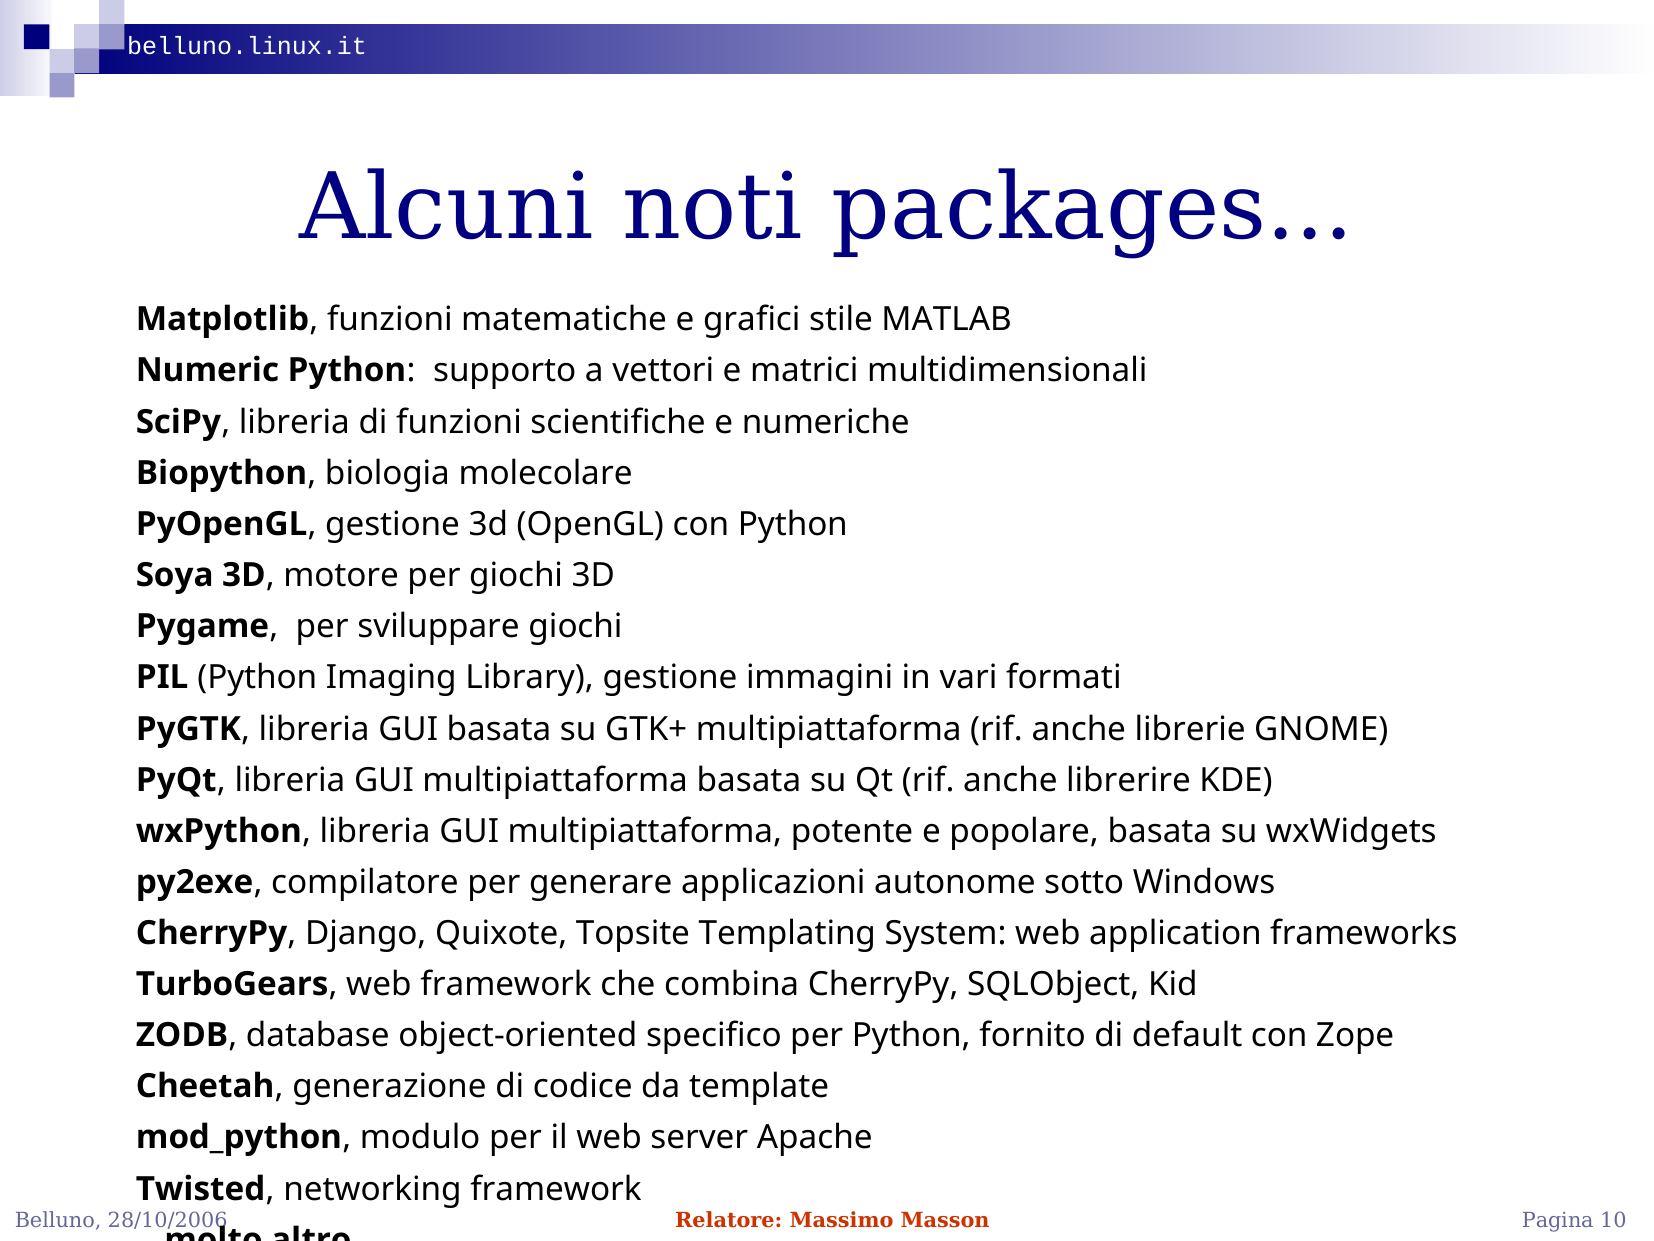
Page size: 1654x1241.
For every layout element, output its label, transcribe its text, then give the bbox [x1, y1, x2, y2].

list Matplotlib, funzioni matematiche e grafici stile MATLAB Numeric Python: supporto a vettori e matrici multidimensionali SciPy, libreria di funzioni scientifiche e numeriche Biopython, biologia molecolare PyOpenGL, gestione 3d (OpenGL) con Python Soya 3D, motore per giochi 3D Pygame, per sviluppare giochi PIL (Python Imaging Library), gestione immagini in vari formati PyGTK, libreria GUI basata su GTK+ multipiattaforma (rif. anche librerie GNOME) PyQt, libreria GUI multipiattaforma basata su Qt (rif. anche librerire KDE) wxPython, libreria GUI multipiattaforma, potente e popolare, basata su wxWidgets py2exe, compilatore per generare applicazioni autonome sotto Windows CherryPy, Django, Quixote, Topsite Templating System: web application frameworks TurboGears, web framework che combina CherryPy, SQLObject, Kid ZODB, database object-oriented specifico per Python, fornito di default con Zope Cheetah, generazione di codice da template mod_python, modulo per il web server Apache Twisted, networking framework ...molto altro... [118, 295, 1595, 1202]
title Alcuni noti packages... [121, 102, 1534, 295]
